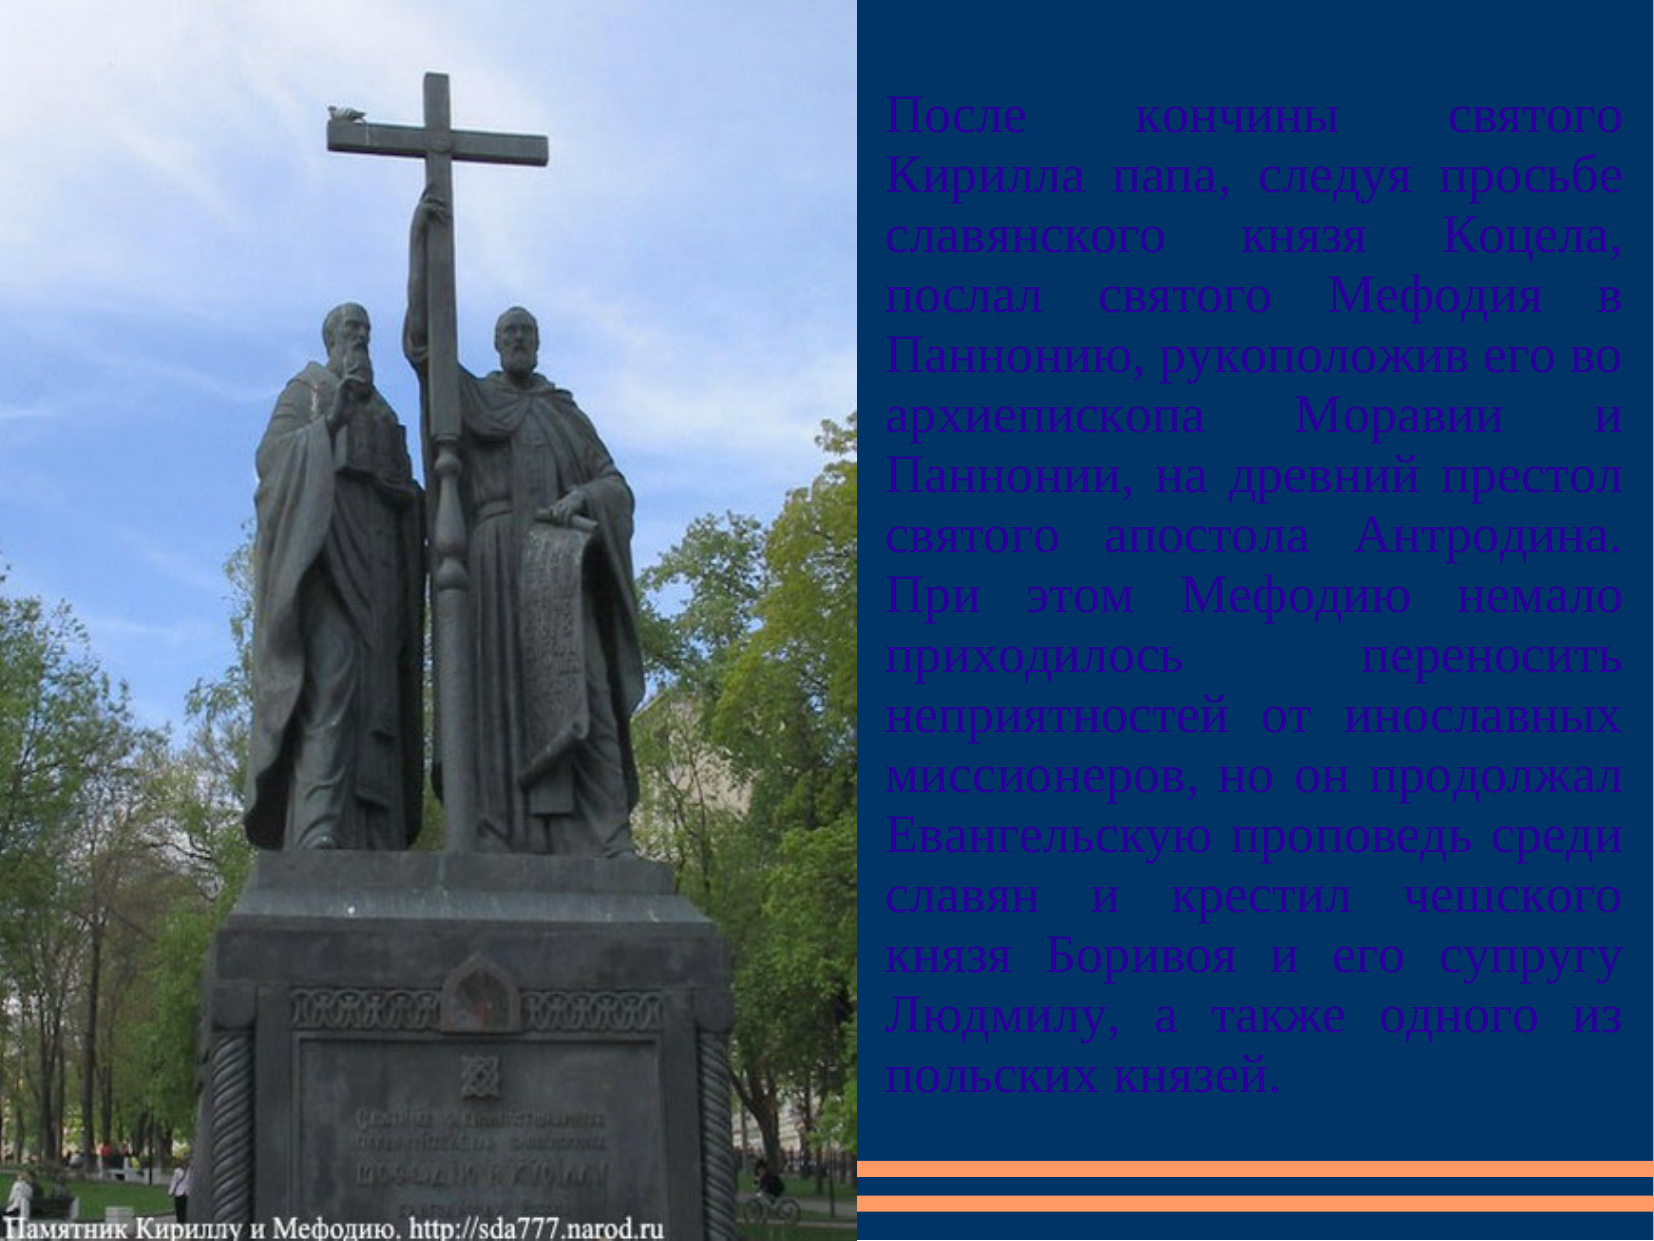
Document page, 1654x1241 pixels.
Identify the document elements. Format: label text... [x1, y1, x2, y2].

subtitle После кончины святого Кирилла папа, следуя просьбе славянского князя Коцела, послал святого Мефодия в Паннонию, рукоположив его во архиепископа Моравии и Паннонии, на древний престол святого апостола Антродина. При этом Мефодию немало приходилось переносить неприятностей от инославных миссионеров, но он продолжал Евангельскую проповедь среди славян и крестил чешского князя Боривоя и его супругу Людмилу, а также одного из польских князей. [885, 29, 1625, 1241]
picture [0, 0, 857, 1241]
